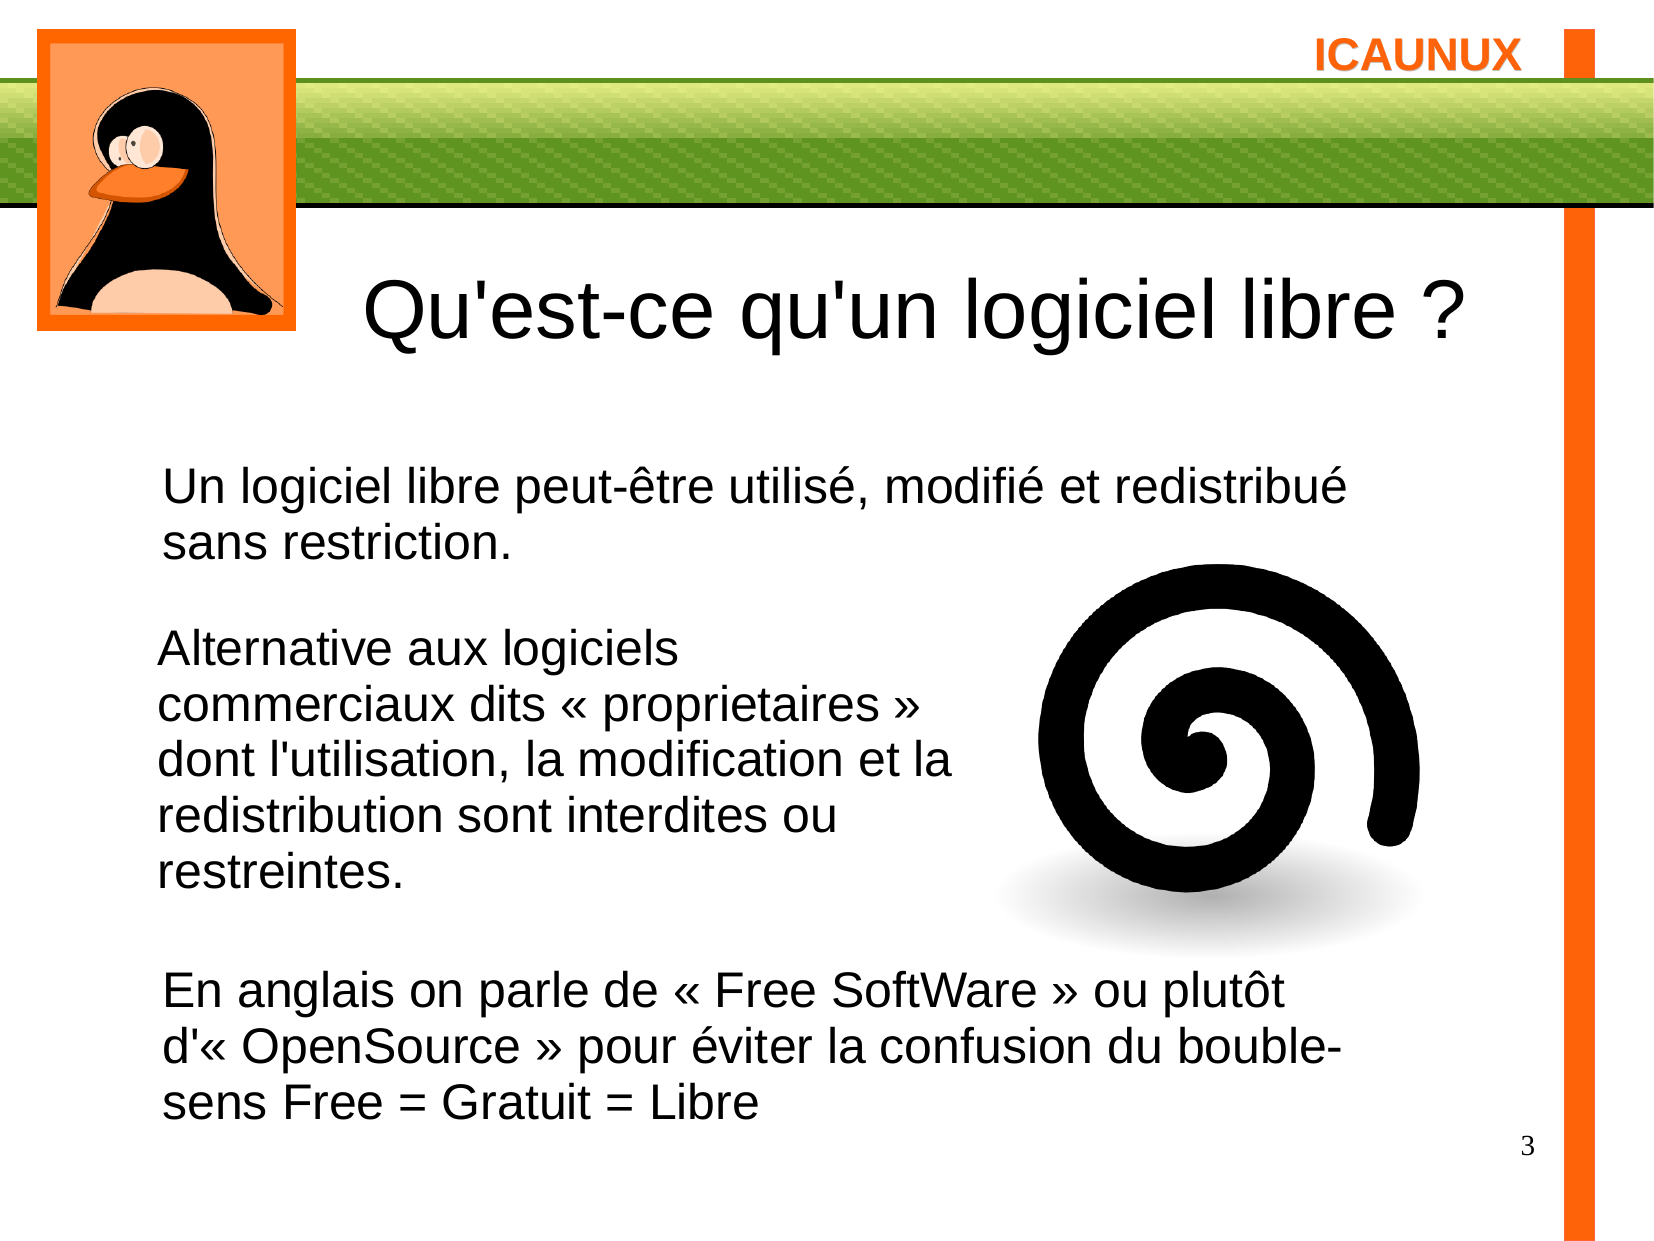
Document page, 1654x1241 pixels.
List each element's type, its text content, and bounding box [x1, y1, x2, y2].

list Un logiciel libre peut-être utilisé, modifié et redistribué sans restriction. [162, 458, 1404, 697]
title Qu'est-ce qu'un logiciel libre ? [324, 235, 1506, 384]
picture [0, 29, 1654, 331]
picture [979, 506, 1450, 977]
text_box En anglais on parle de « Free SoftWare » ou plutôt d'« OpenSource » pour éviter la confusion du bouble-sens Free = Gratuit = Libre [147, 955, 1418, 1156]
list Alternative aux logiciels commerciaux dits « proprietaires » dont l'utilisation, la modification et la redistribution sont interdites ou restreintes. [157, 620, 956, 955]
